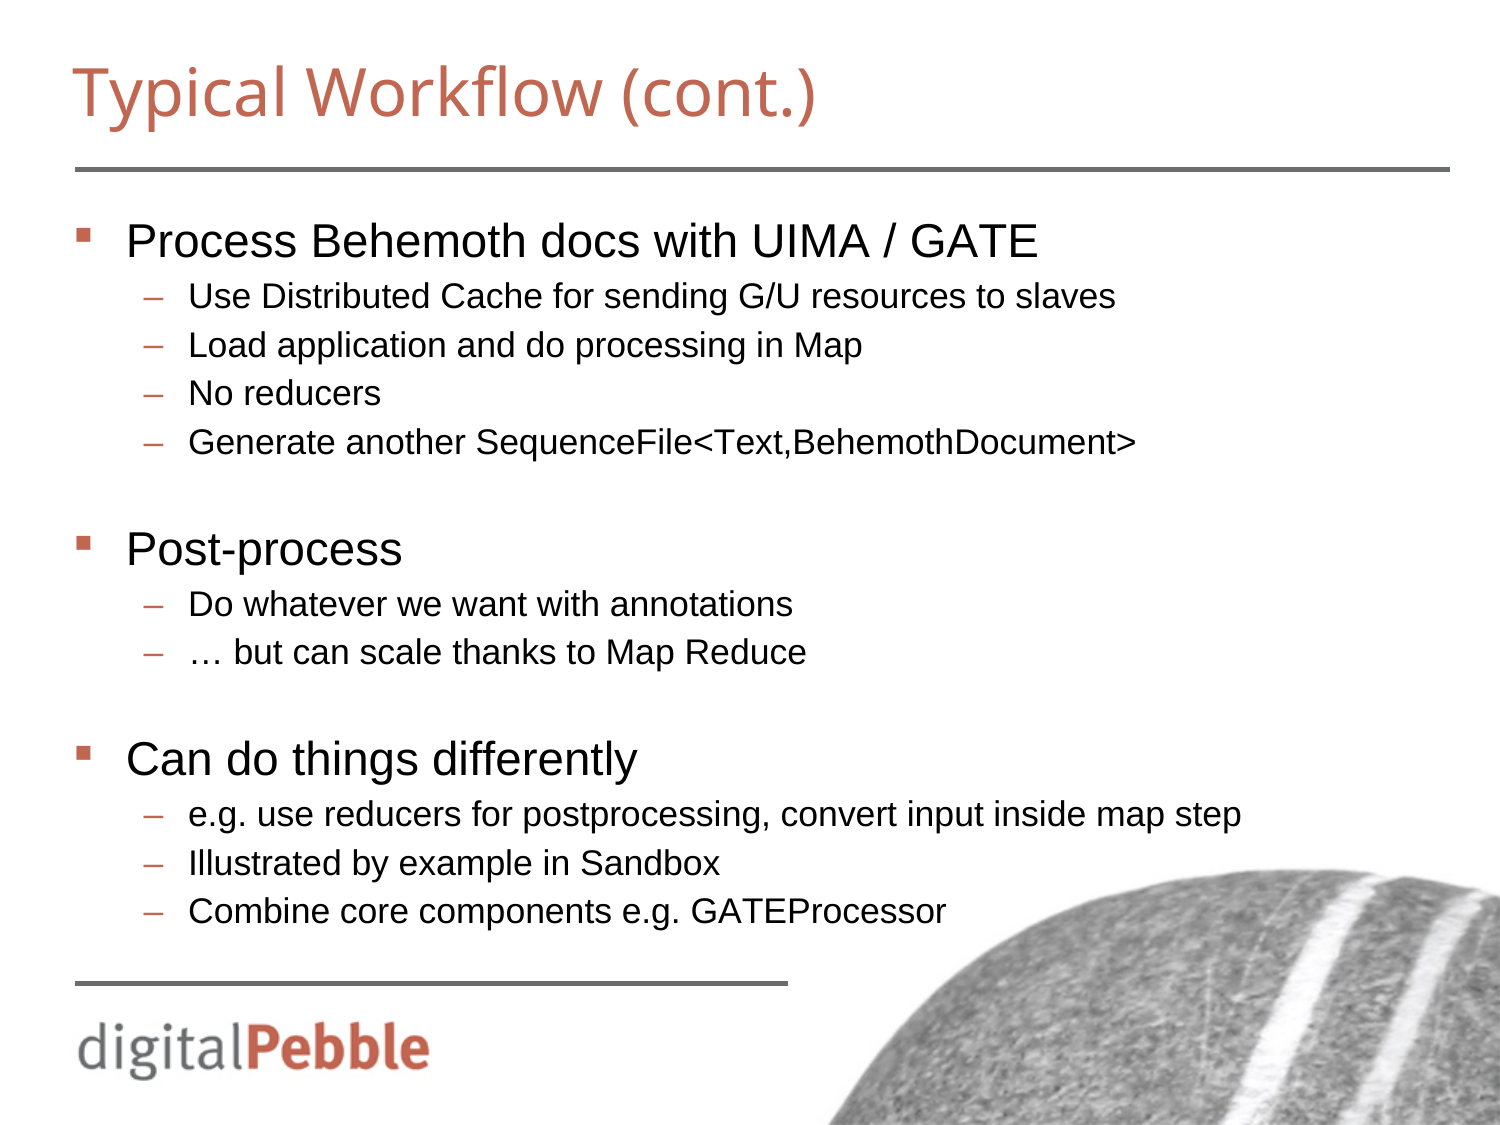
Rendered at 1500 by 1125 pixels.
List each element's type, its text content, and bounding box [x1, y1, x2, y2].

title Typical Workflow (cont.) [57, 37, 1438, 174]
list Process Behemoth docs with UIMA / GATE Use Distributed Cache for sending G/U resources to slaves Load application and do processing in Map No reducers Generate another SequenceFile<Text,BehemothDocument> Post-process Do whatever we want with annotations … but can scale thanks to Map Reduce Can do things differently e.g. use reducers for postprocessing, convert input inside map step Illustrated by example in Sandbox Combine core components e.g. GATEProcessor [57, 206, 1438, 945]
picture [0, 0, 1500, 1125]
